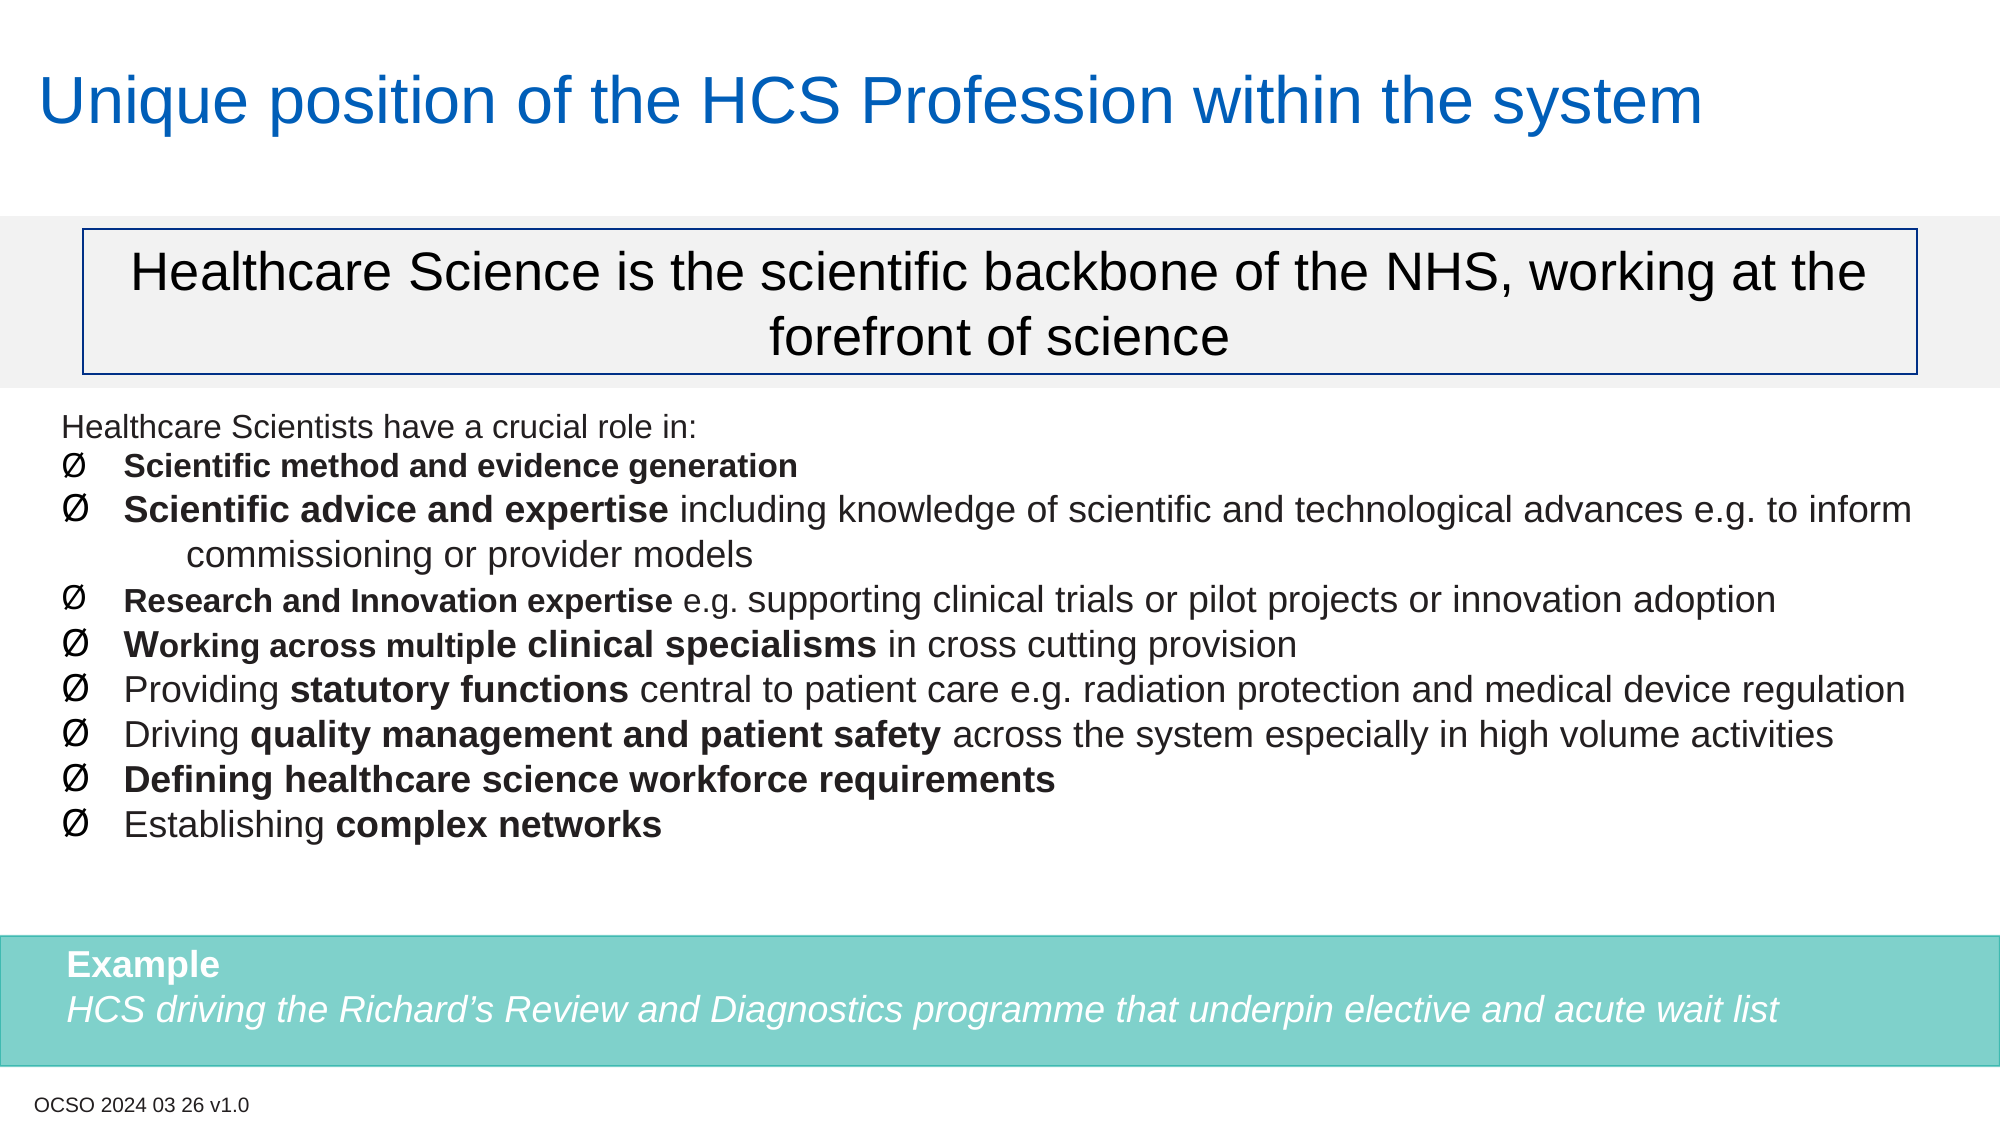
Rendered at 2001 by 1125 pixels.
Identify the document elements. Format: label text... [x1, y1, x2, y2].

title Unique position of the HCS Profession within the system [23, 33, 1830, 171]
text_box Healthcare Science is the scientific backbone of the NHS, working at the forefront of science [83, 229, 1917, 374]
text_box [0, 936, 2000, 1066]
text_box [0, 217, 2000, 387]
text_box OCSO 2024 03 26 v1.0 [18, 1084, 267, 1125]
text_box Healthcare Scientists have a crucial role in: Scientific method and evidence generation Scientific advice and expertise including knowledge of scientific and technological advances e.g. to inform commissioning or provider models Research and Innovation expertise e.g. supporting clinical trials or pilot projects or innovation adoption Working across multiple clinical specialisms in cross cutting provision Providing statutory functions central to patient care e.g. radiation protection and medical device regulation Driving quality management and patient safety across the system especially in high volume activities Defining healthcare science workforce requirements Establishing complex networks [46, 397, 1969, 857]
text_box Example HCS driving the Richard’s Review and Diagnostics programme that underpin elective and acute wait list [51, 932, 1917, 1039]
